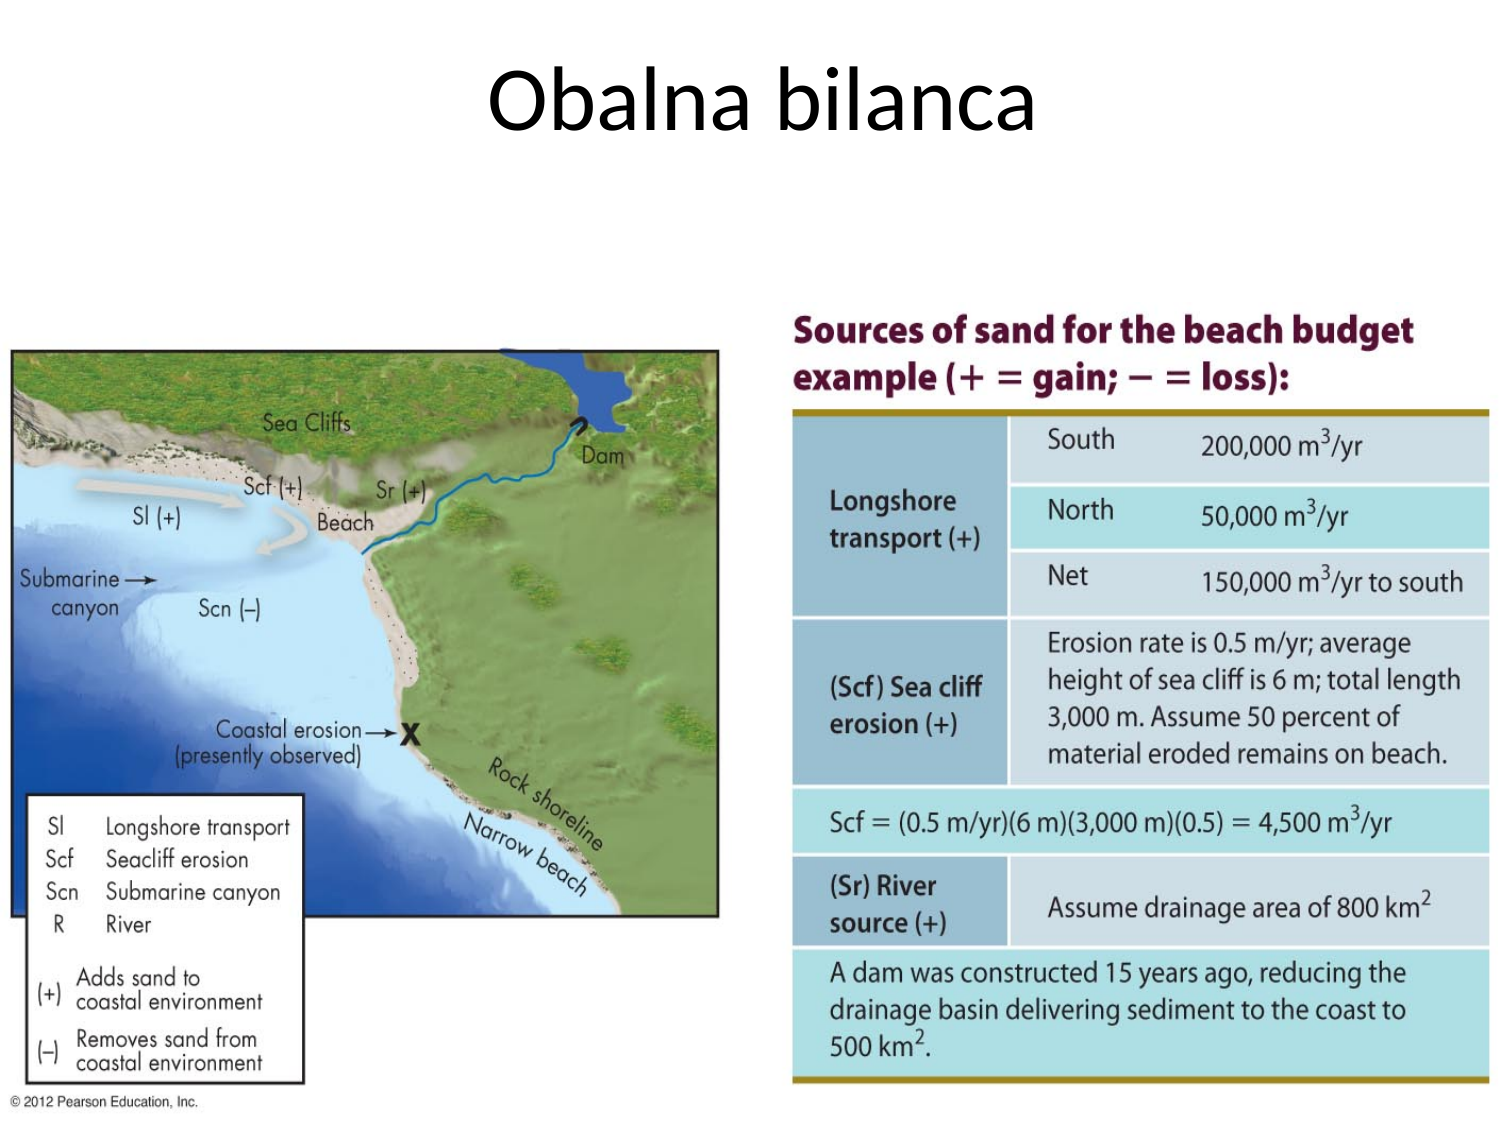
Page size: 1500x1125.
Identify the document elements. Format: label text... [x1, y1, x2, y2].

picture [0, 302, 1500, 1125]
title Obalna bilanca [88, 0, 1439, 188]
